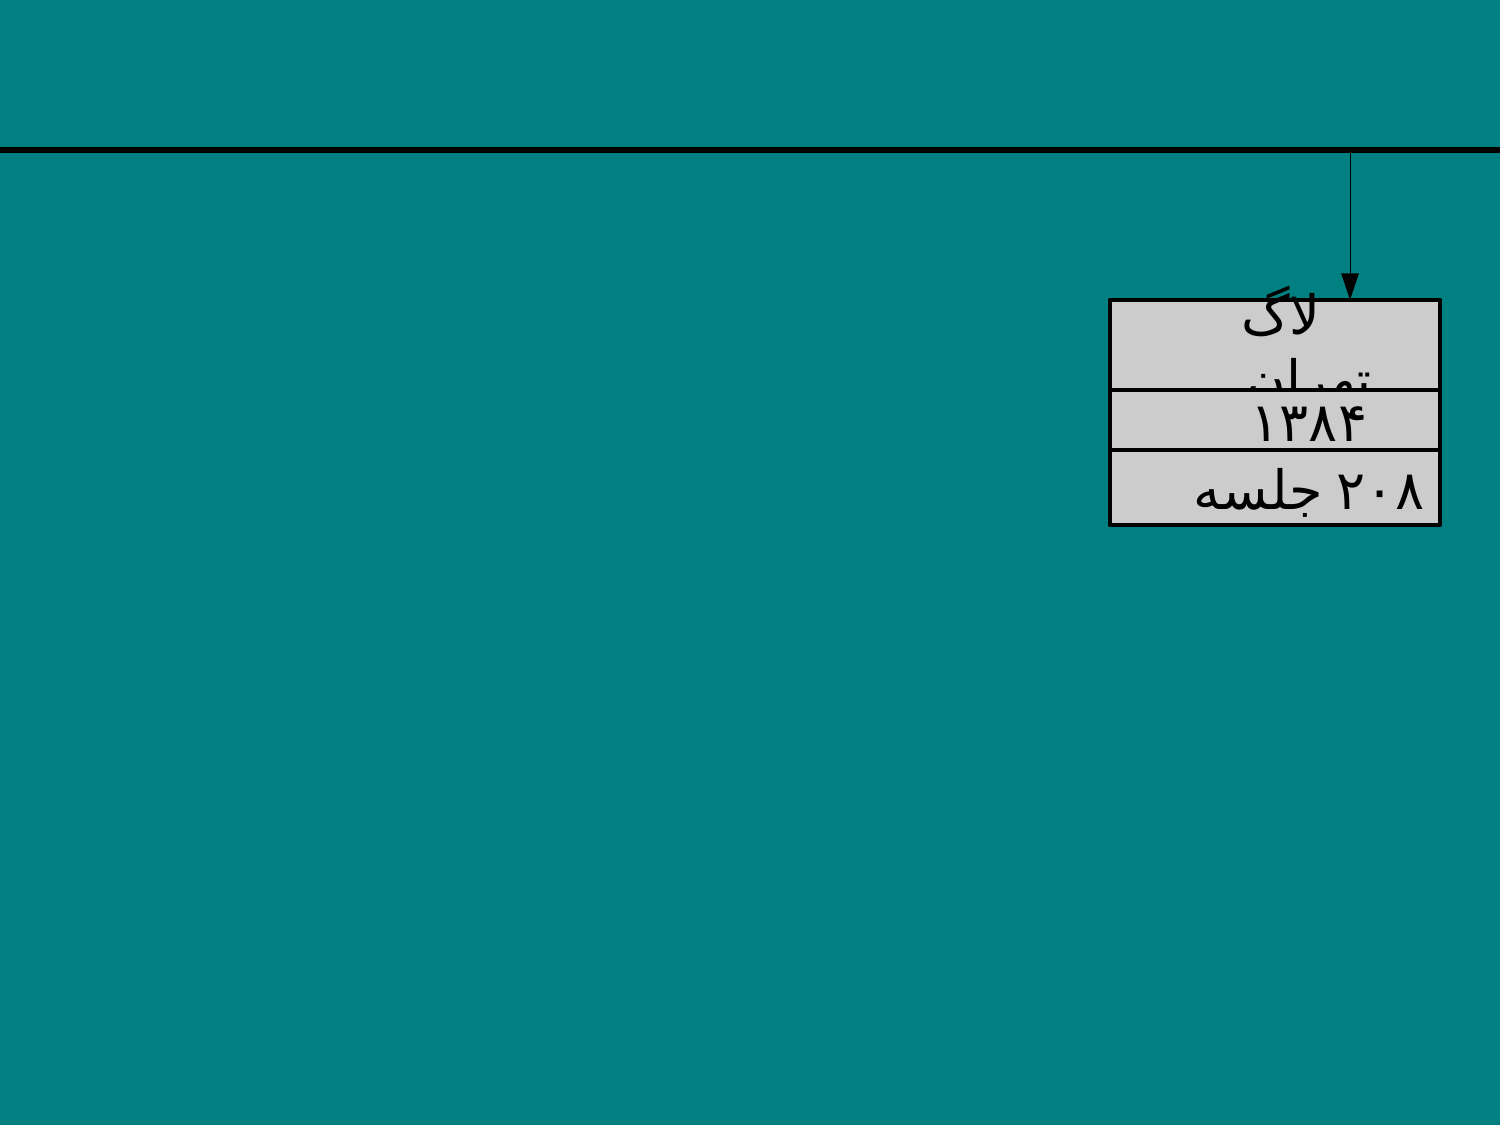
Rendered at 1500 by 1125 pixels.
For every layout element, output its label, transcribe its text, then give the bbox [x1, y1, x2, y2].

text_box ۲۰۸ جلسه [1110, 451, 1441, 526]
text_box لاگ تهران [1110, 299, 1441, 390]
text_box لاگ تهران [1297, 299, 1309, 322]
text_box ۱۳۸۴ [1110, 390, 1441, 451]
